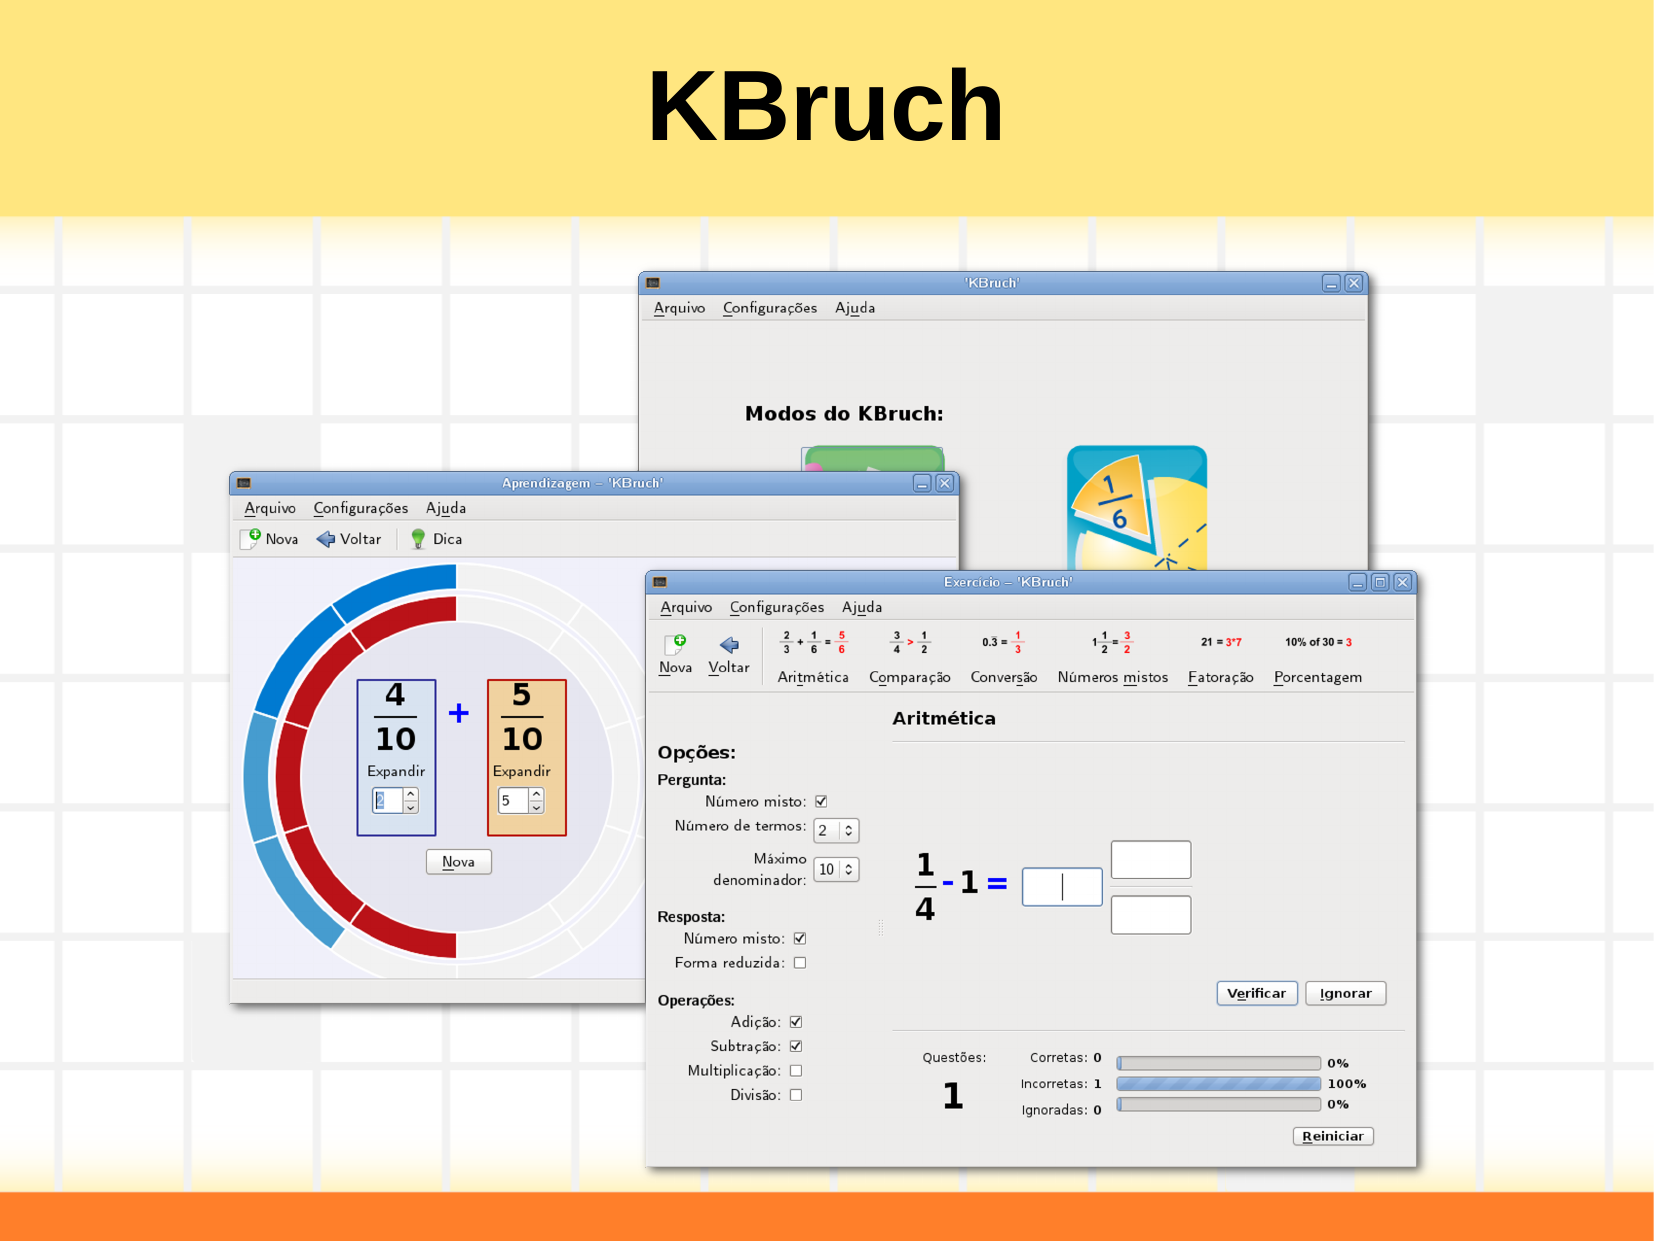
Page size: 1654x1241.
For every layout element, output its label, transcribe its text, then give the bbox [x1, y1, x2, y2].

picture [0, 0, 1654, 1241]
title KBruch [82, 49, 1571, 257]
